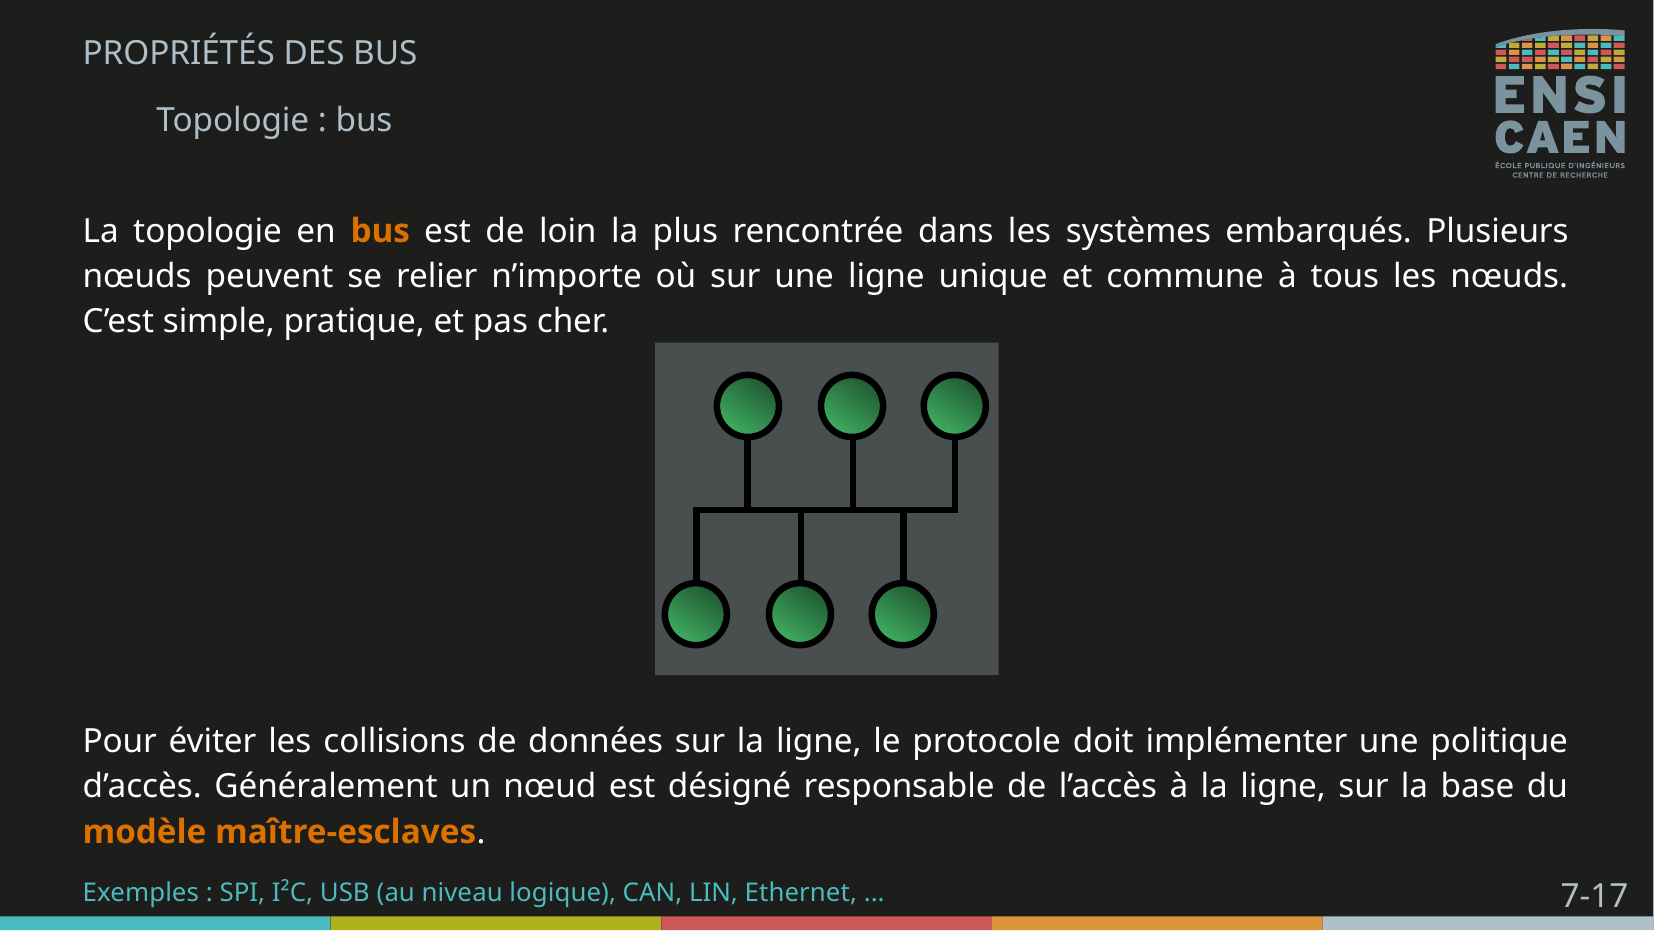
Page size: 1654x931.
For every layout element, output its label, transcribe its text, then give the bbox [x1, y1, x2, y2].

list La topologie en bus est de loin la plus rencontrée dans les systèmes embarqués. Plusieurs nœuds peuvent se relier n’importe où sur une ligne unique et commune à tous les nœuds. C’est simple, pratique, et pas cher. Pour éviter les collisions de données sur la ligne, le protocole doit implémenter une politique d’accès. Généralement un nœud est désigné responsable de l’accès à la ligne, sur la base du modèle maître-esclaves. Exemples : SPI, I²C, USB (au niveau logique), CAN, LIN, Ethernet, ... [82, 206, 1571, 916]
title PROPRIÉTÉS DES BUS Topologie : bus [82, 0, 1467, 148]
picture [655, 342, 999, 676]
